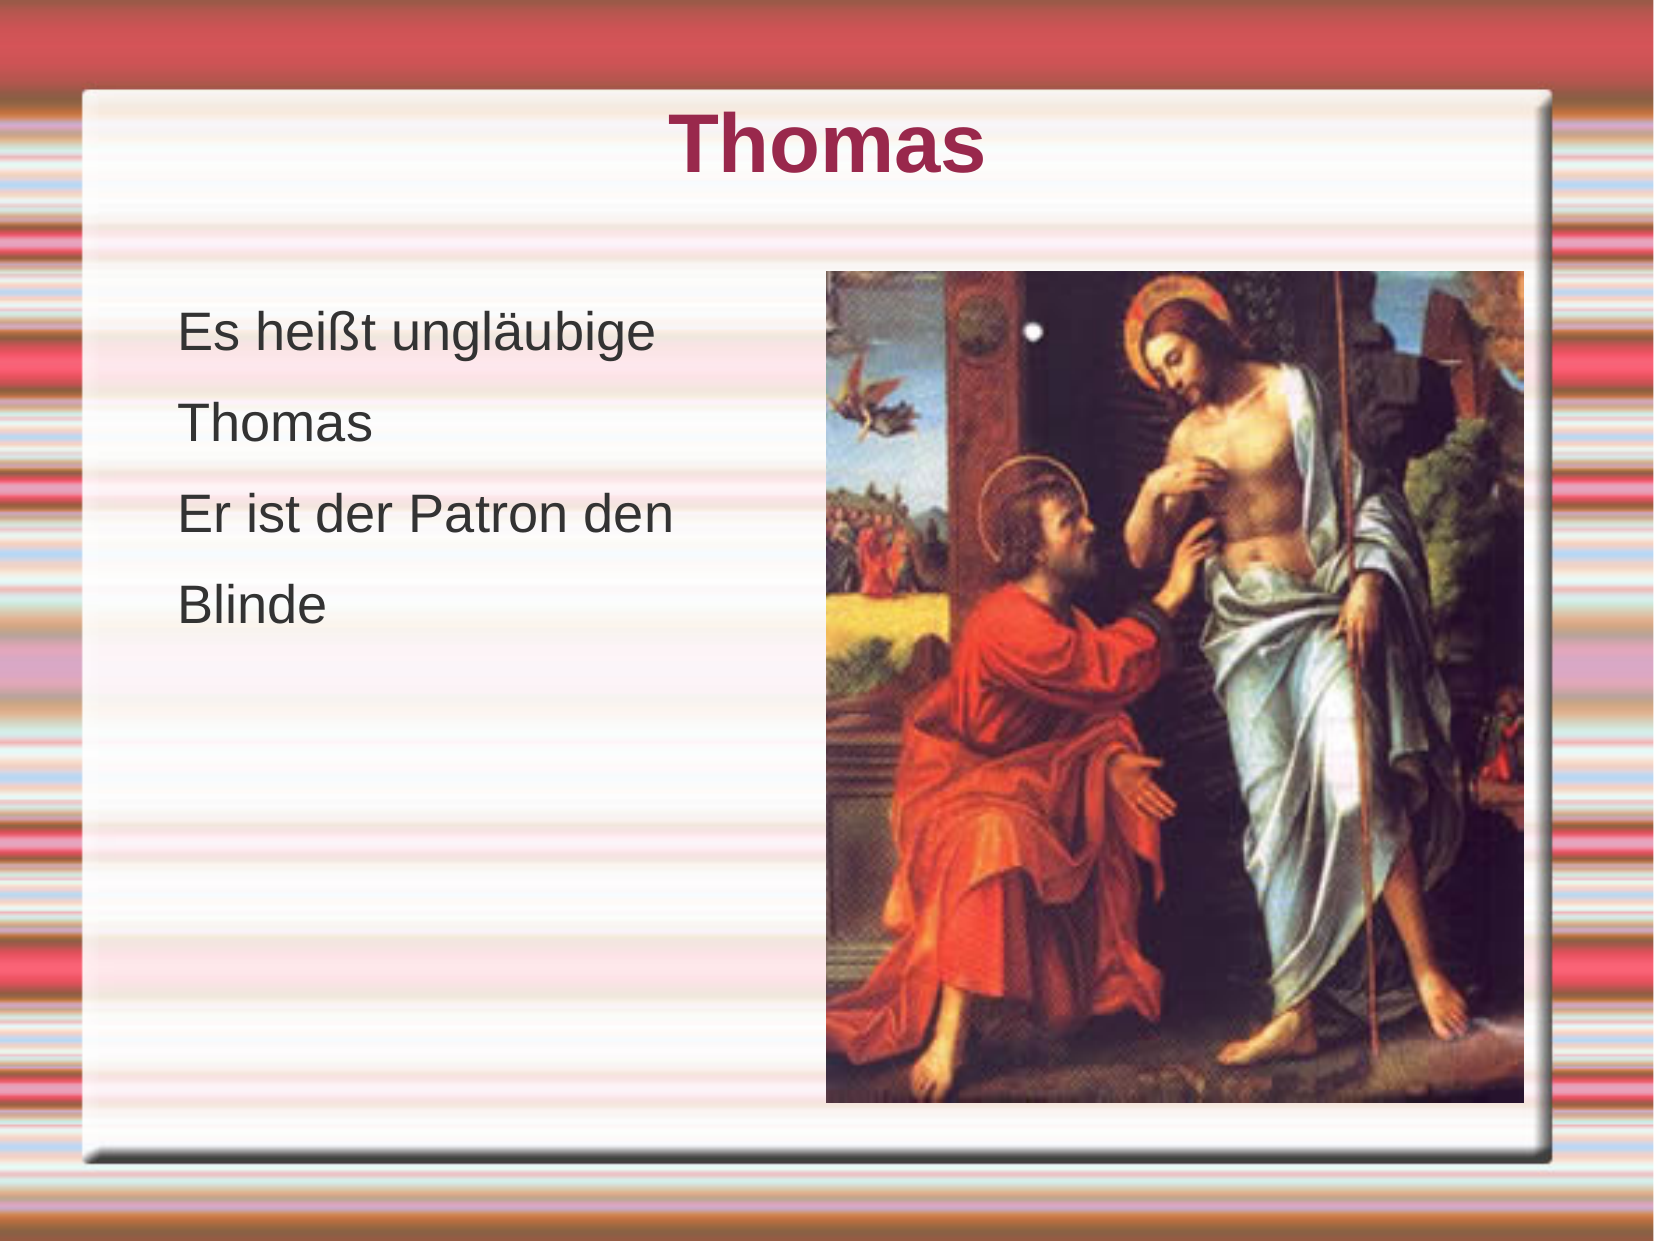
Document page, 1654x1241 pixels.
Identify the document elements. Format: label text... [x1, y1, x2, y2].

title Thomas [121, 50, 1534, 237]
picture [0, 0, 1654, 1241]
list Es heißt ungläubige Thomas Er ist der Patron den Blinde [94, 271, 809, 1132]
